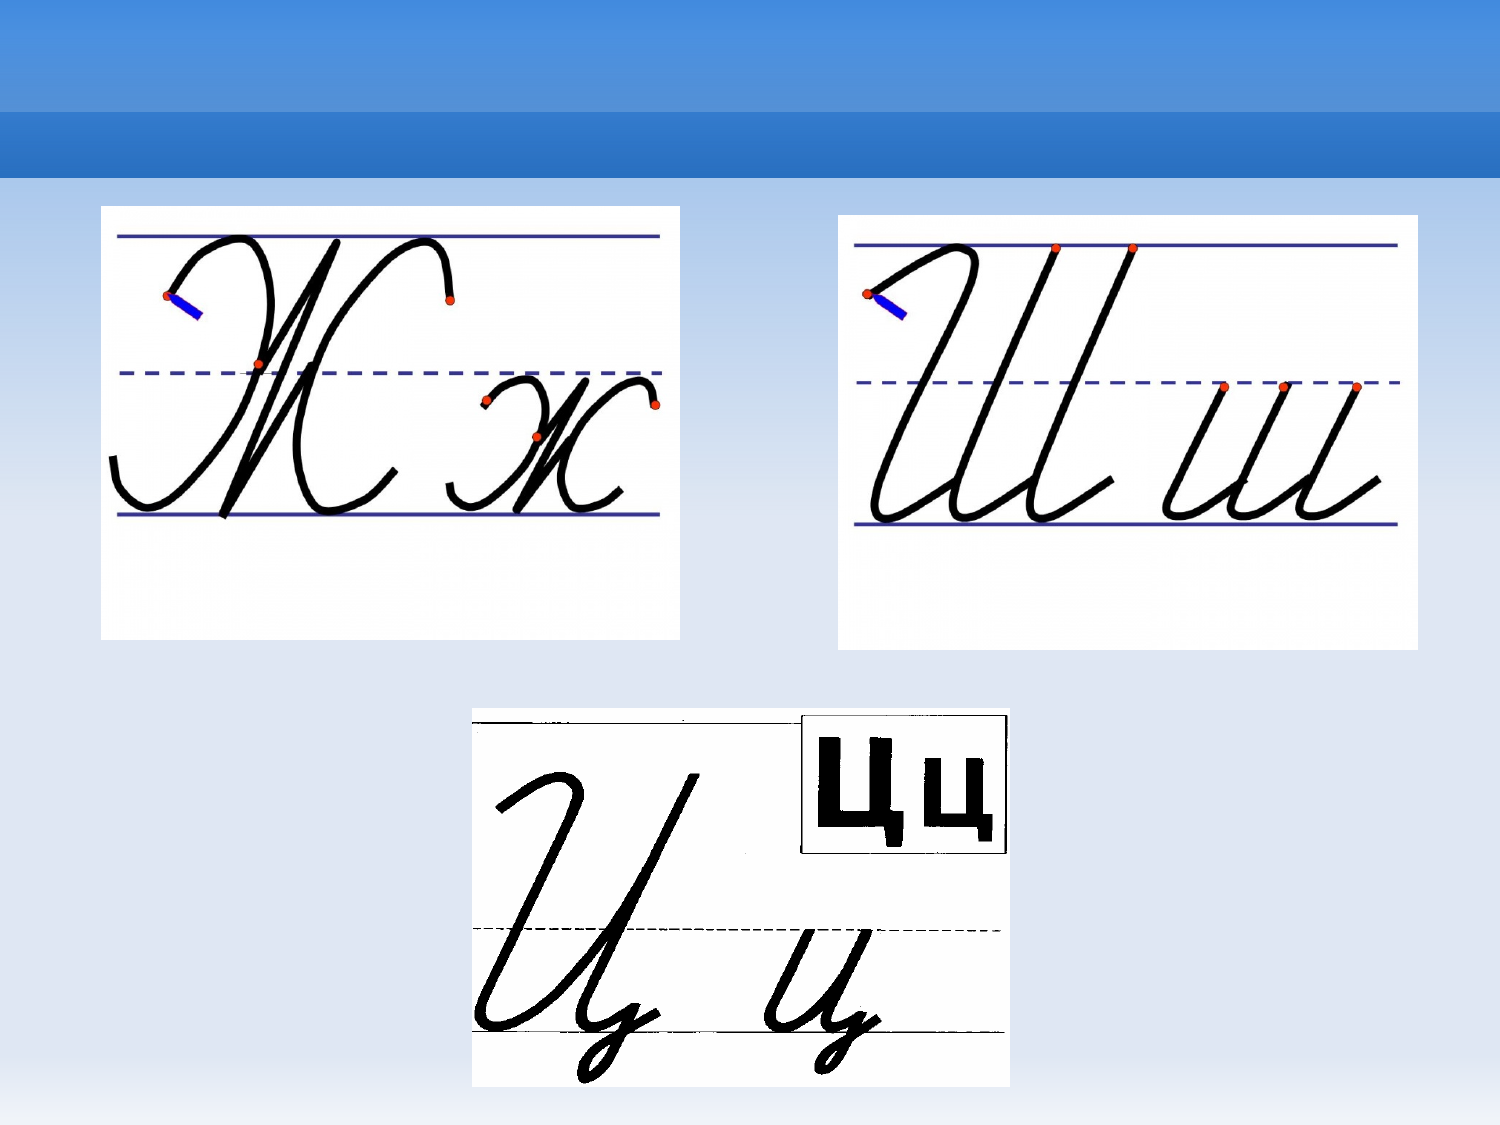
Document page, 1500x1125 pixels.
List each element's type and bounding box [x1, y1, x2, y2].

picture [472, 708, 1010, 1088]
picture [101, 206, 680, 640]
picture [838, 215, 1418, 650]
